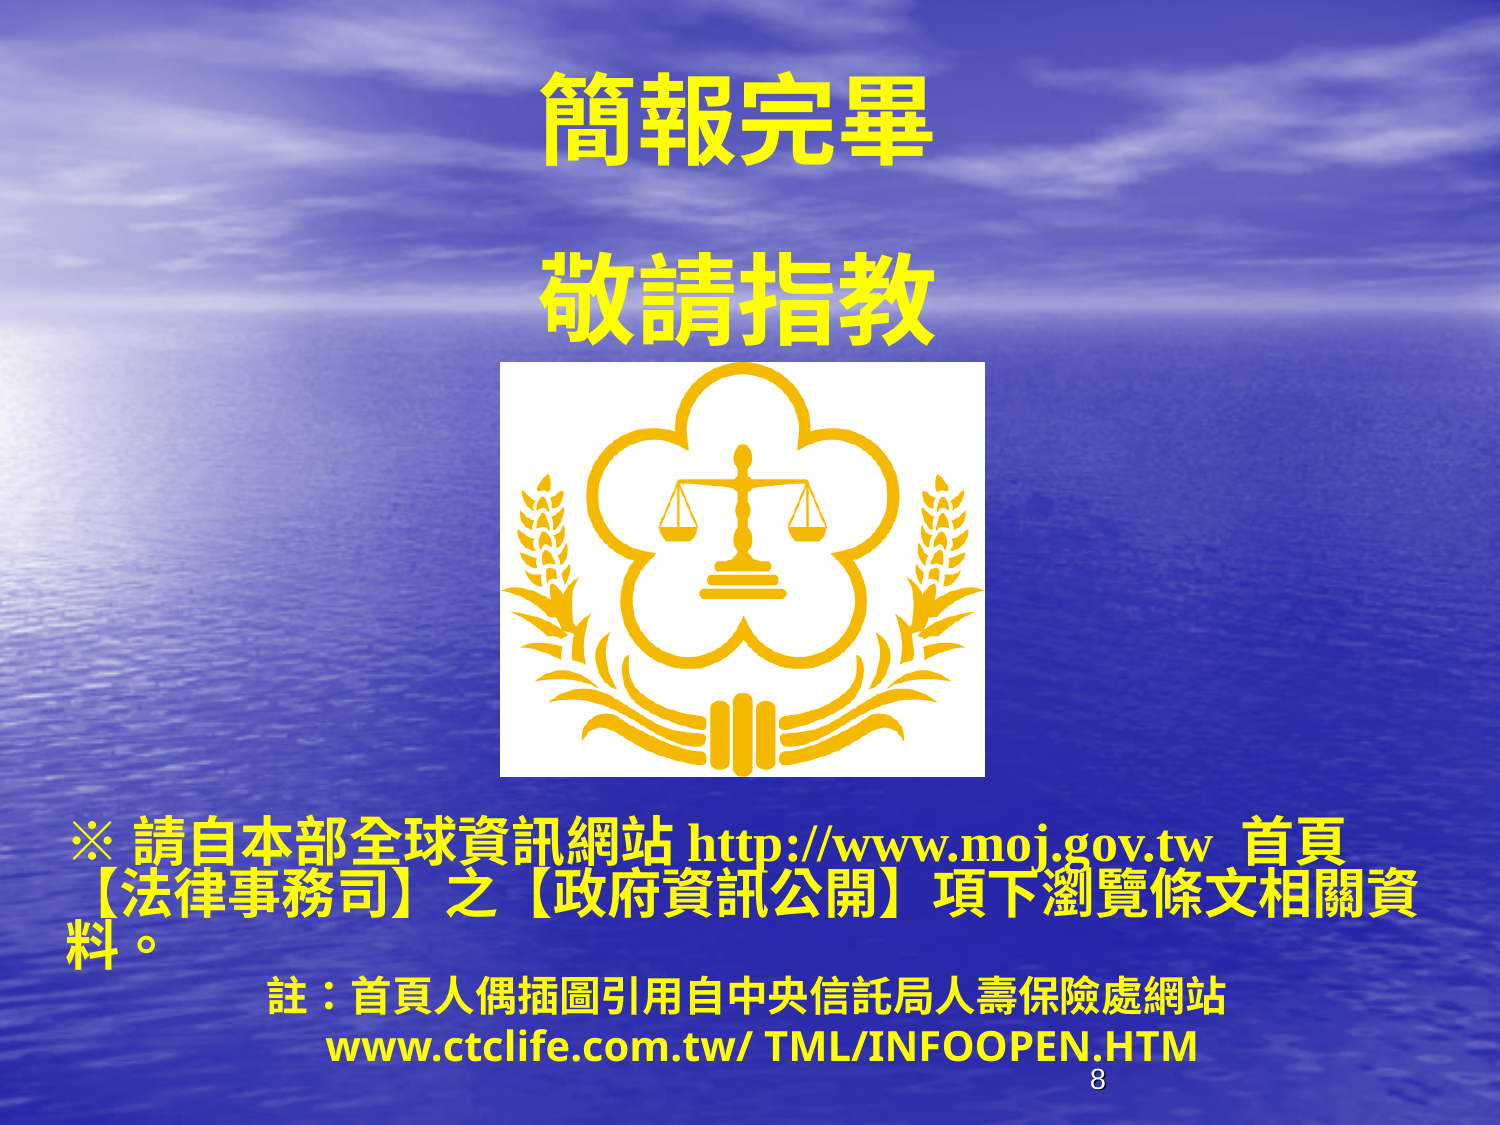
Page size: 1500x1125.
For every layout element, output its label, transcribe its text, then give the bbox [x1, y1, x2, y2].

picture [500, 366, 985, 777]
text_box ※請自本部全球資訊網站http://www.moj.gov.tw 首頁【法律事務司】之【政府資訊公開】項下瀏覽條文相關資料。 [50, 812, 1438, 932]
text_box [1074, 1024, 1426, 1103]
text_box 註：首頁人偶插圖引用自中央信託局人壽保險處網站 www.ctclife.com.tw/ TML/INFOOPEN.HTM [225, 962, 1300, 1078]
text_box 簡報完畢 敬請指教 [387, 50, 1088, 366]
